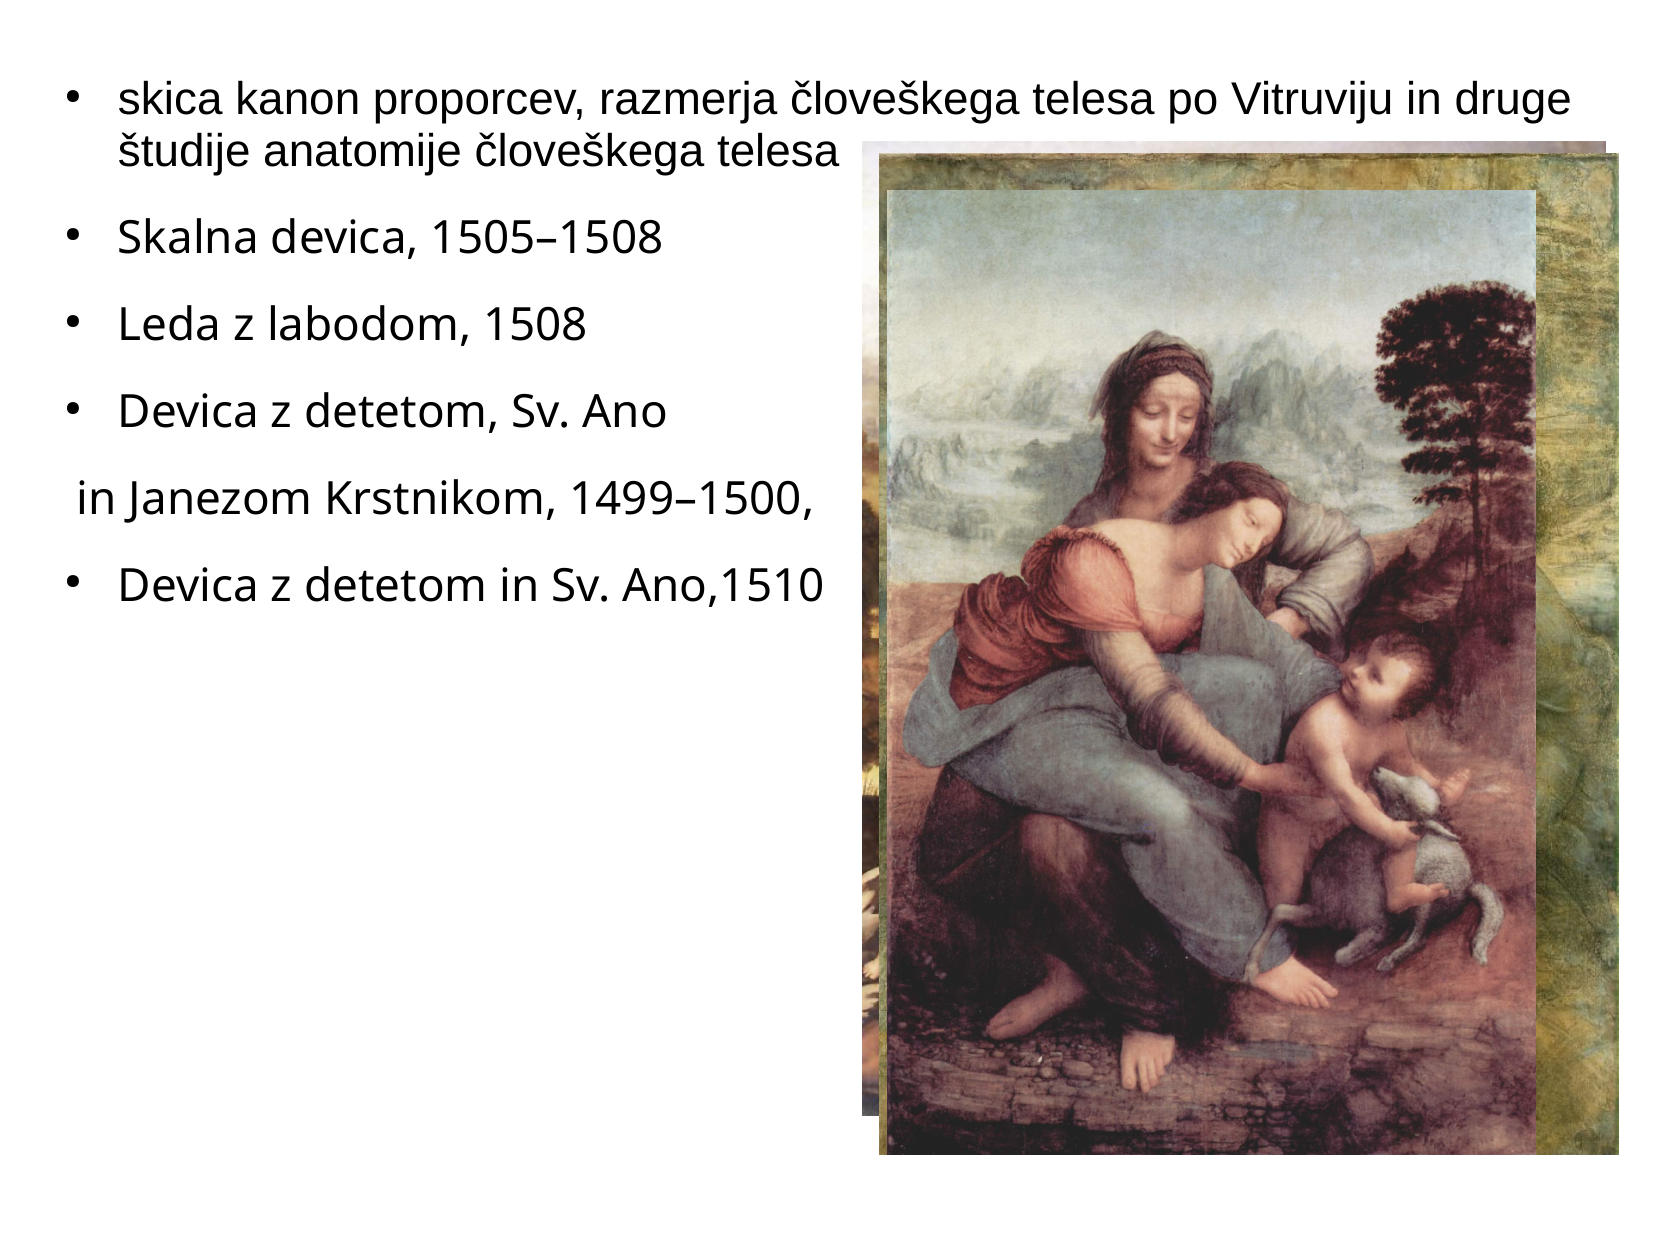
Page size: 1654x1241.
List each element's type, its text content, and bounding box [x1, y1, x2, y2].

list skica kanon proporcev, razmerja človeškega telesa po Vitruviju in druge študije anatomije človeškega telesa Skalna devica, 1505–1508 Leda z labodom, 1508 Devica z detetom, Sv. Ano in Janezom Krstnikom, 1499–1500, Devica z detetom in Sv. Ano,1510 [47, 70, 1618, 1205]
picture [862, 141, 1619, 1155]
